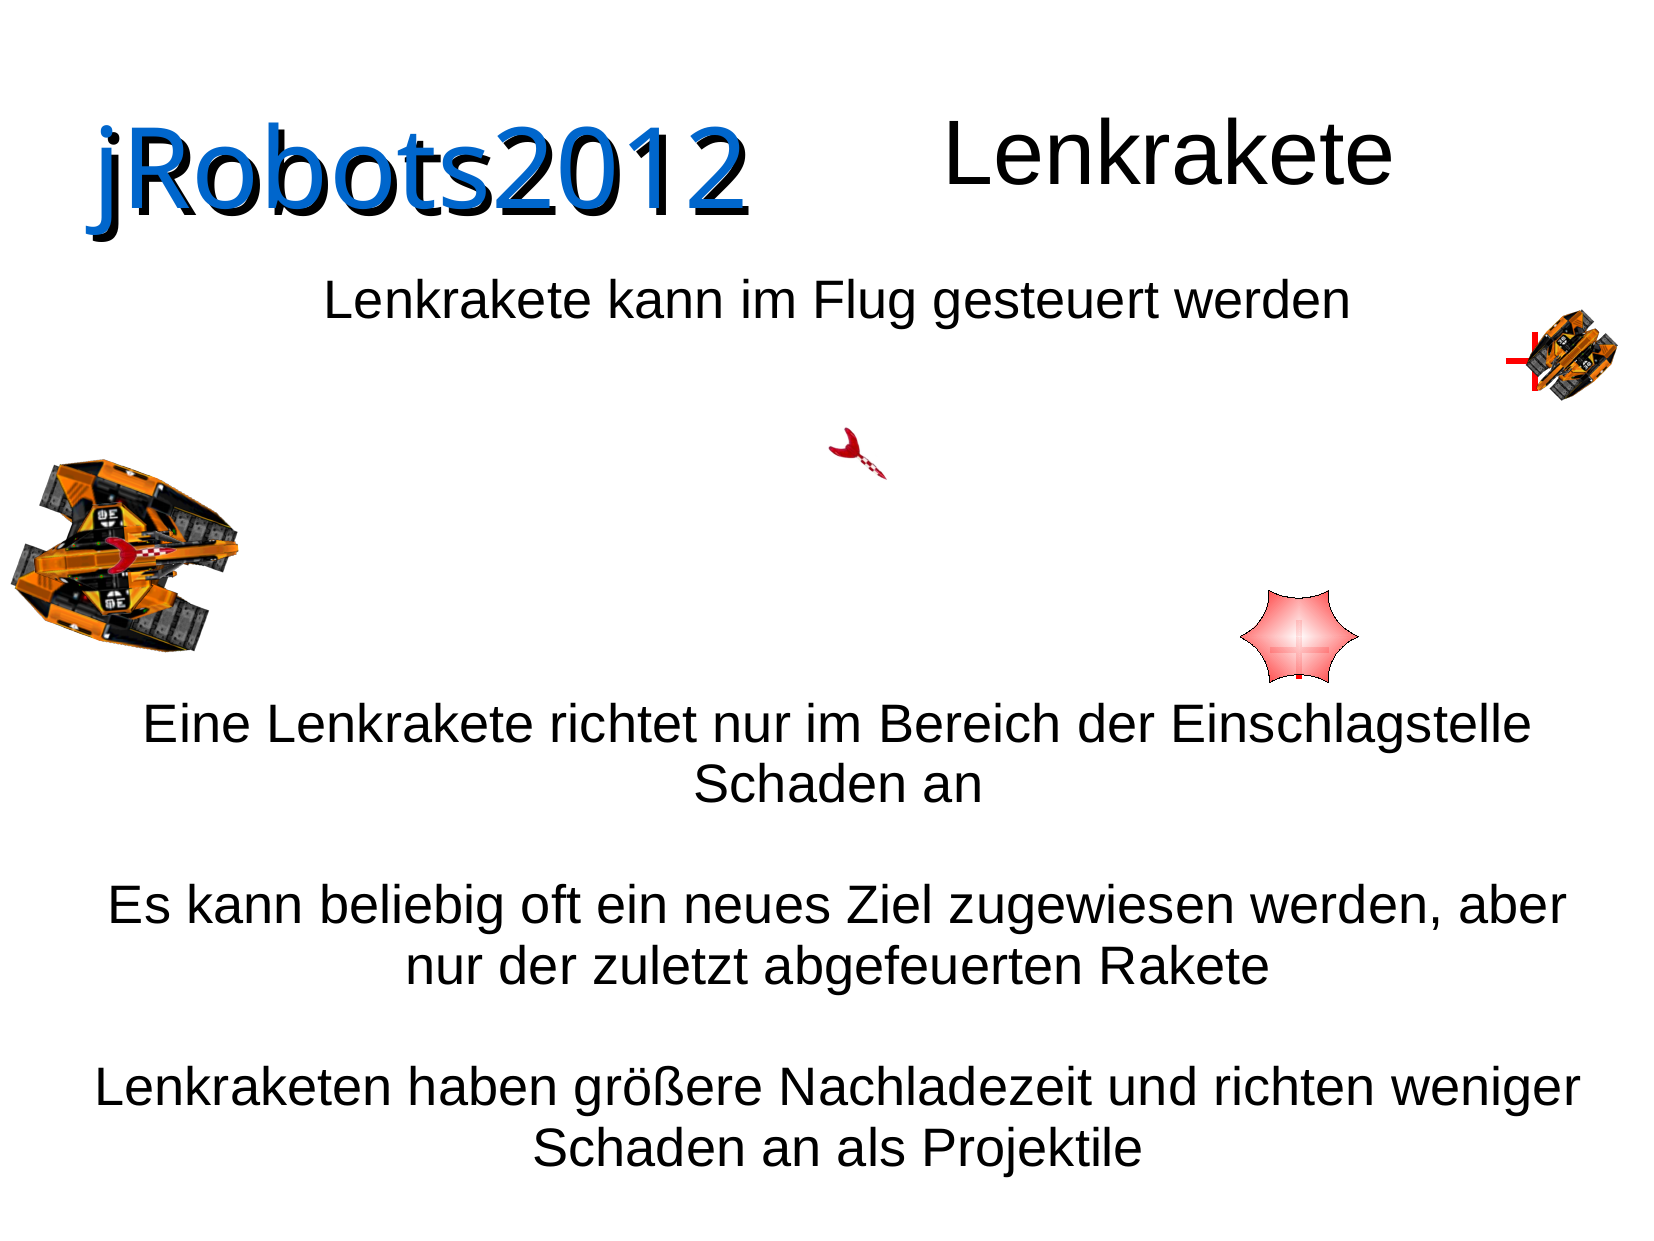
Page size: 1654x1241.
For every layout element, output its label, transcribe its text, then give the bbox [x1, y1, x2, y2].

picture [0, 442, 249, 674]
picture [825, 424, 896, 491]
subtitle Lenkrakete kann im Flug gesteuert werden Eine Lenkrakete richtet nur im Bereich der Einschlagstelle Schaden an Es kann beliebig oft ein neues Ziel zugewiesen werden, aber nur der zuletzt abgefeuerten Rakete Lenkraketen haben größere Nachladezeit und richten weniger Schaden an als Projektile [82, 269, 1595, 1178]
picture [1512, 302, 1625, 414]
title Lenkrakete [767, 56, 1571, 250]
text_box [1240, 590, 1359, 683]
